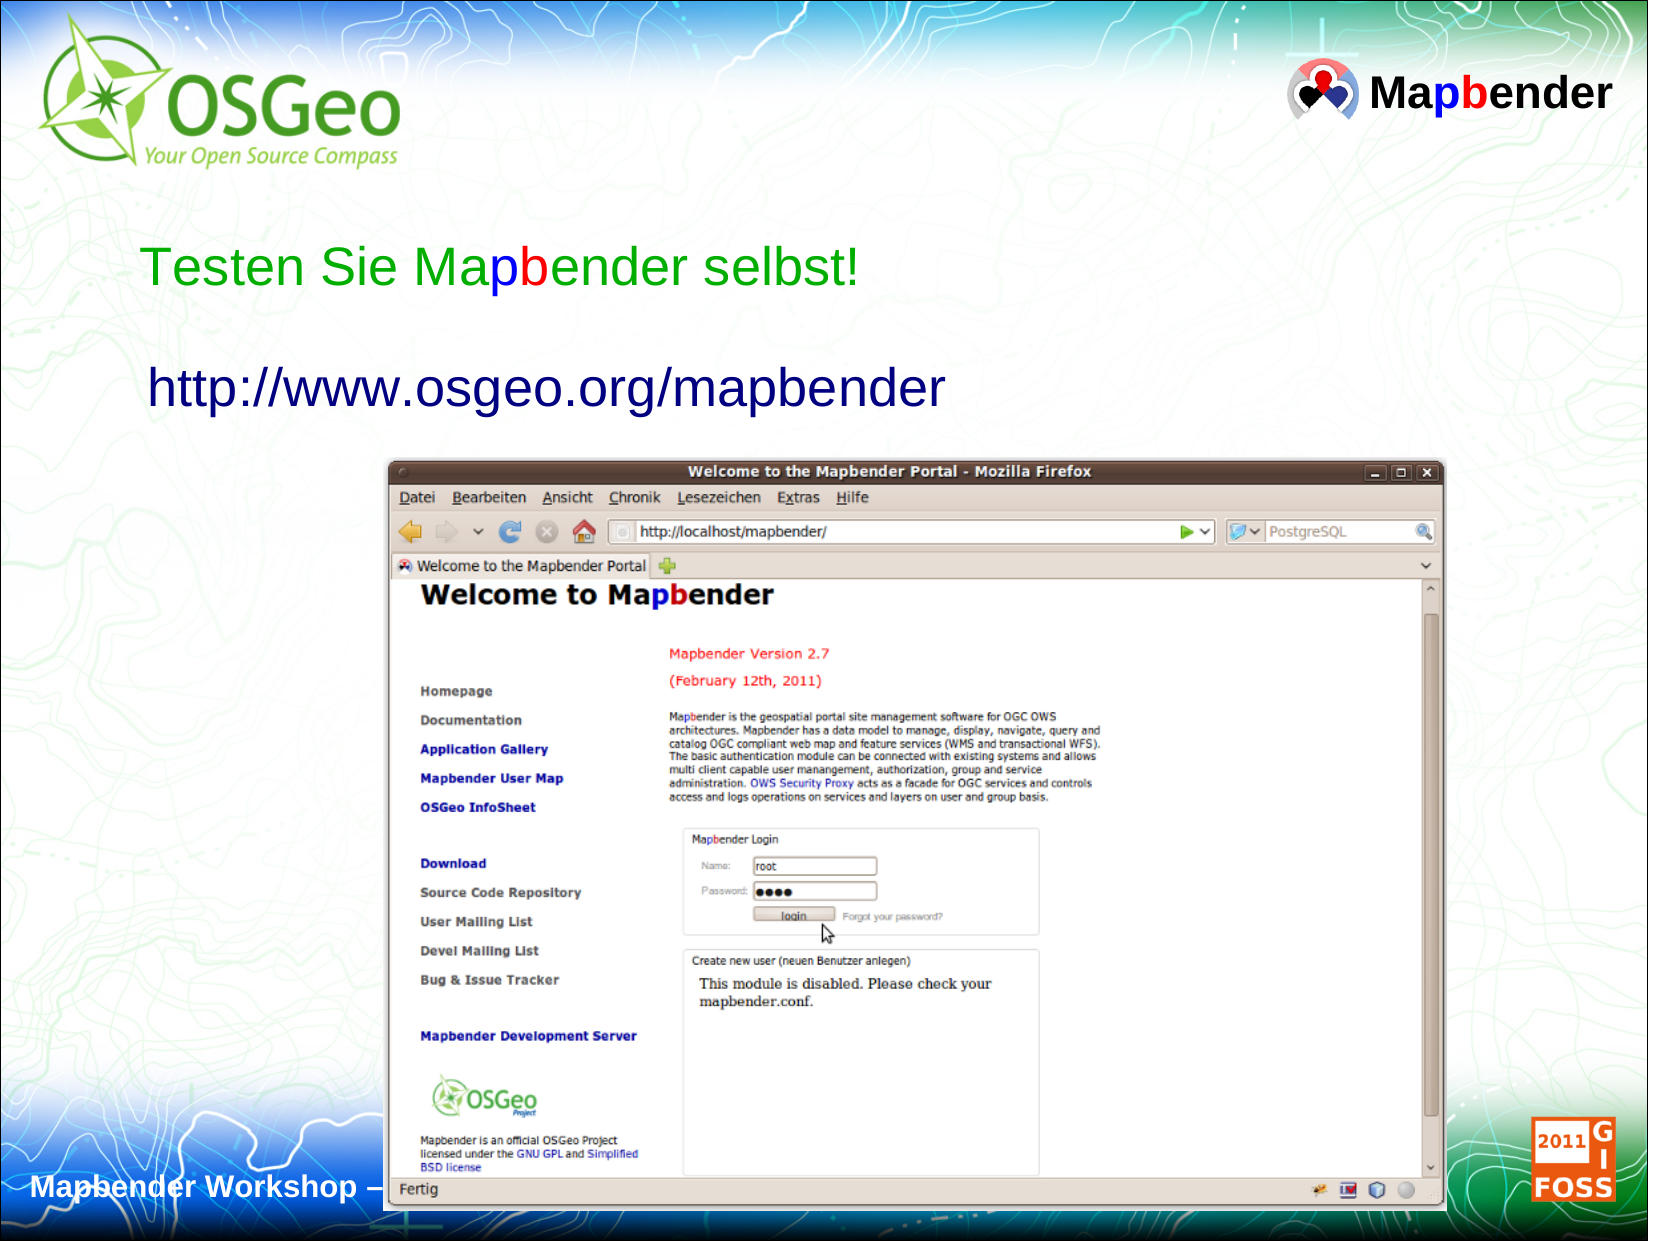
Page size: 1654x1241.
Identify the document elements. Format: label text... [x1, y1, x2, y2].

picture [1, 1, 1647, 1240]
list Testen Sie Mapbender selbst! http://www.osgeo.org/mapbender [76, 236, 1565, 1055]
